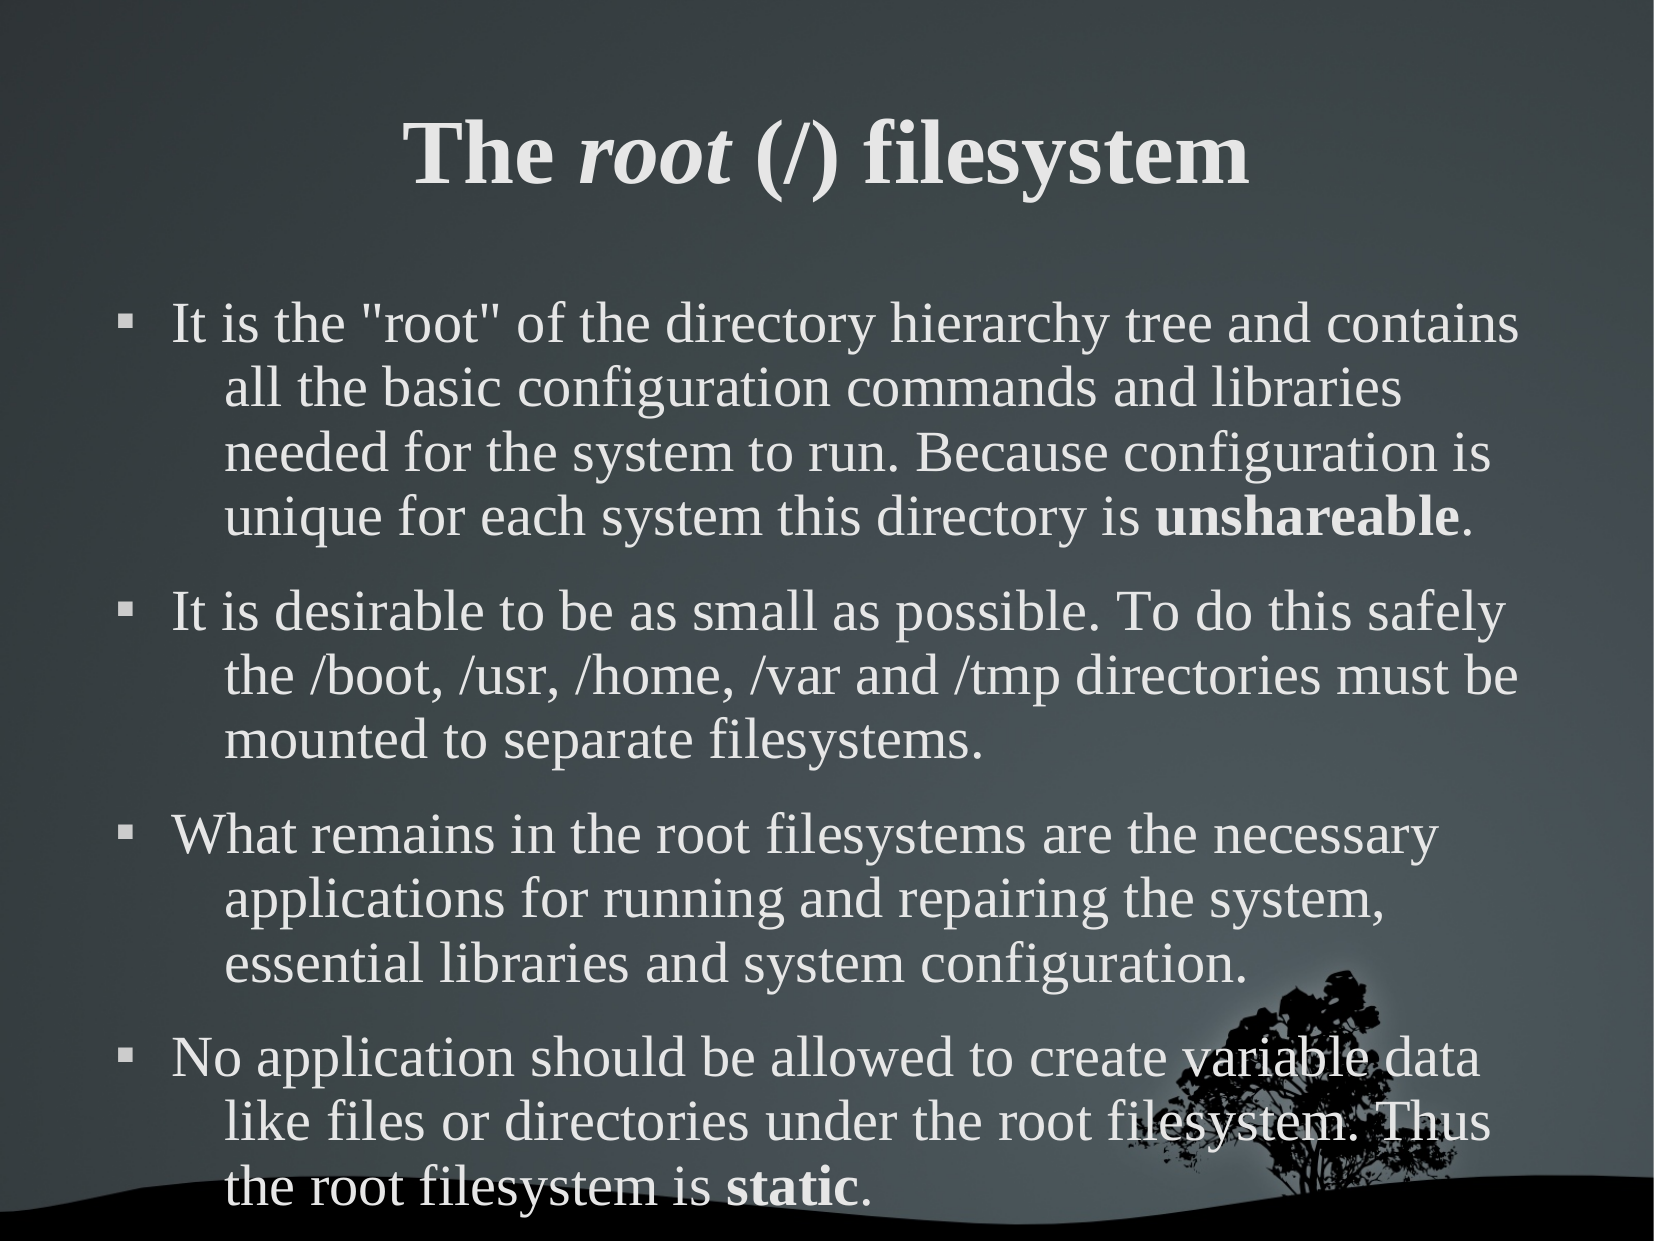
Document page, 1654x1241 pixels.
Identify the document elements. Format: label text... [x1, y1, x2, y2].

picture [0, 0, 1654, 1241]
list It is the "root" of the directory hierarchy tree and contains all the basic configuration commands and libraries needed for the system to run. Because configuration is unique for each system this directory is unshareable. It is desirable to be as small as possible. To do this safely the /boot, /usr, /home, /var and /tmp directories must be mounted to separate filesystems. What remains in the root filesystems are the necessary applications for running and repairing the system, essential libraries and system configuration. No application should be allowed to create variable data like files or directories under the root filesystem. Thus the root filesystem is static. [82, 290, 1571, 1218]
title The root (/) filesystem [82, 49, 1571, 257]
